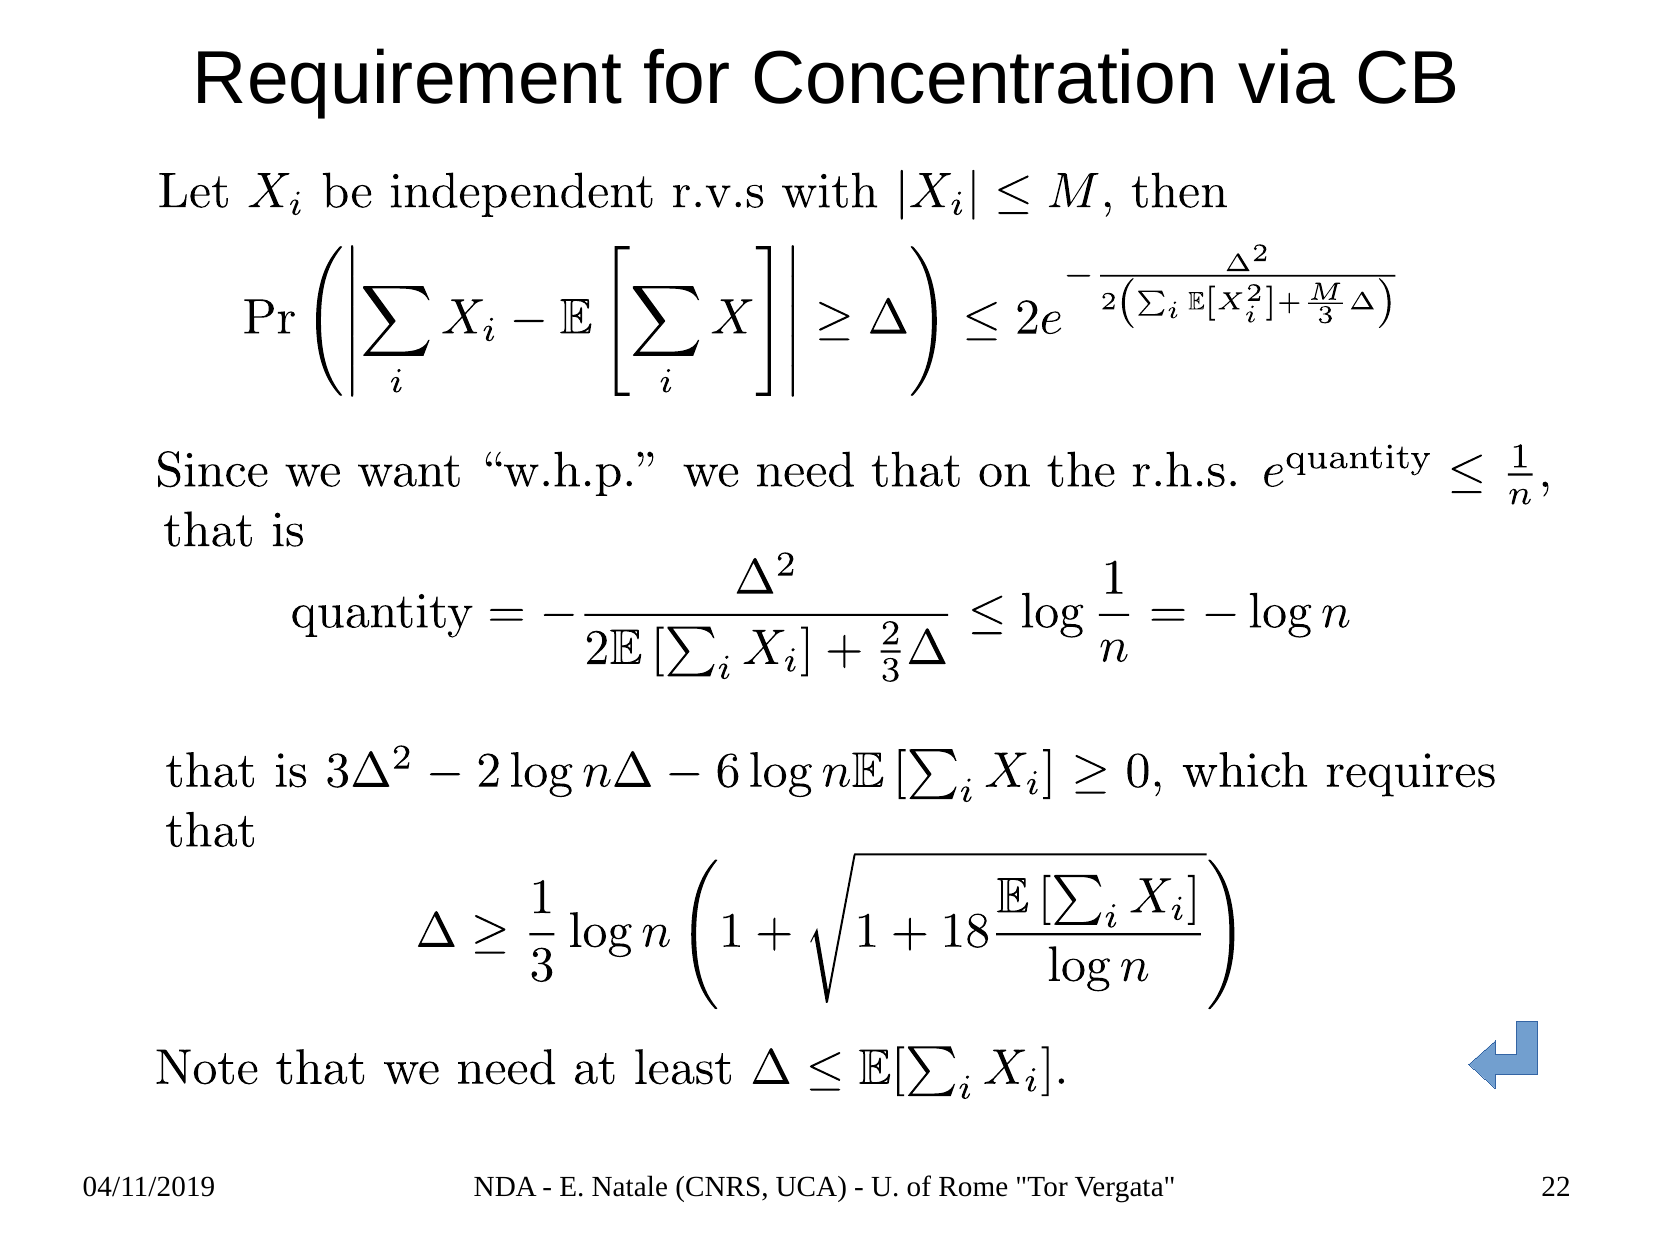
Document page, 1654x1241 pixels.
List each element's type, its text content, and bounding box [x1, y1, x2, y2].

text_box [642, 924, 670, 948]
text_box [985, 752, 1027, 787]
text_box [474, 915, 506, 944]
text_box [1542, 481, 1549, 497]
text_box [156, 1046, 1065, 1100]
text_box [166, 815, 182, 848]
text_box [851, 752, 884, 787]
text_box [352, 750, 390, 787]
text_box [717, 753, 739, 788]
text_box [289, 764, 307, 788]
text_box [531, 947, 553, 983]
text_box [1187, 874, 1195, 925]
text_box [1054, 874, 1102, 925]
text_box [810, 853, 1207, 1003]
text_box [275, 764, 287, 787]
text_box [1130, 878, 1172, 913]
text_box [417, 911, 455, 947]
text_box [893, 917, 927, 951]
text_box [944, 913, 962, 947]
text_box [1436, 764, 1454, 787]
text_box [996, 878, 1029, 913]
text_box [788, 764, 812, 798]
text_box [157, 444, 1482, 769]
text_box [757, 917, 791, 951]
text_box [1247, 764, 1259, 787]
text_box [750, 752, 762, 787]
text_box [1127, 753, 1149, 788]
text_box [898, 749, 906, 800]
text_box [1048, 946, 1060, 981]
text_box [1281, 752, 1308, 787]
text_box [858, 913, 876, 947]
text_box [1455, 764, 1476, 788]
text_box [238, 815, 254, 848]
text_box [1513, 444, 1527, 468]
text_box [533, 879, 551, 914]
text_box [1043, 749, 1051, 800]
text_box [549, 764, 573, 798]
text_box [1121, 958, 1149, 982]
title Requirement for Concentration via CB [82, 19, 1571, 136]
text_box [1478, 764, 1495, 788]
text_box [186, 811, 212, 847]
text_box [1422, 764, 1434, 787]
text_box [614, 750, 652, 787]
text_box [1468, 1021, 1538, 1089]
text_box [511, 752, 523, 787]
text_box [763, 764, 787, 788]
text_box [186, 752, 212, 787]
text_box [909, 749, 957, 800]
text_box [1027, 778, 1038, 795]
text_box [1208, 859, 1235, 1010]
text_box [1368, 764, 1394, 797]
text_box [1424, 753, 1431, 759]
text_box [1043, 874, 1051, 925]
text_box [691, 859, 718, 1010]
text_box [1261, 764, 1281, 788]
text_box [1346, 764, 1366, 788]
text_box [214, 824, 237, 848]
text_box [1087, 958, 1111, 992]
text_box [1062, 958, 1085, 982]
text_box [1219, 752, 1245, 787]
text_box [238, 755, 254, 788]
text_box [327, 753, 349, 788]
text_box [166, 755, 182, 788]
text_box [1154, 781, 1161, 797]
text_box [1182, 765, 1218, 788]
text_box [1171, 904, 1183, 921]
text_box [608, 924, 632, 958]
text_box [960, 786, 972, 803]
text_box [967, 913, 989, 948]
text_box [159, 169, 1396, 424]
text_box [1509, 488, 1531, 505]
text_box [723, 913, 740, 947]
text_box [478, 753, 499, 787]
text_box [570, 912, 582, 947]
text_box [1326, 764, 1344, 787]
text_box [1395, 764, 1421, 788]
text_box [1105, 911, 1117, 928]
text_box [583, 924, 607, 948]
text_box [822, 764, 850, 788]
text_box [1075, 754, 1106, 784]
text_box [524, 764, 547, 788]
text_box [583, 764, 611, 788]
text_box [214, 764, 237, 788]
